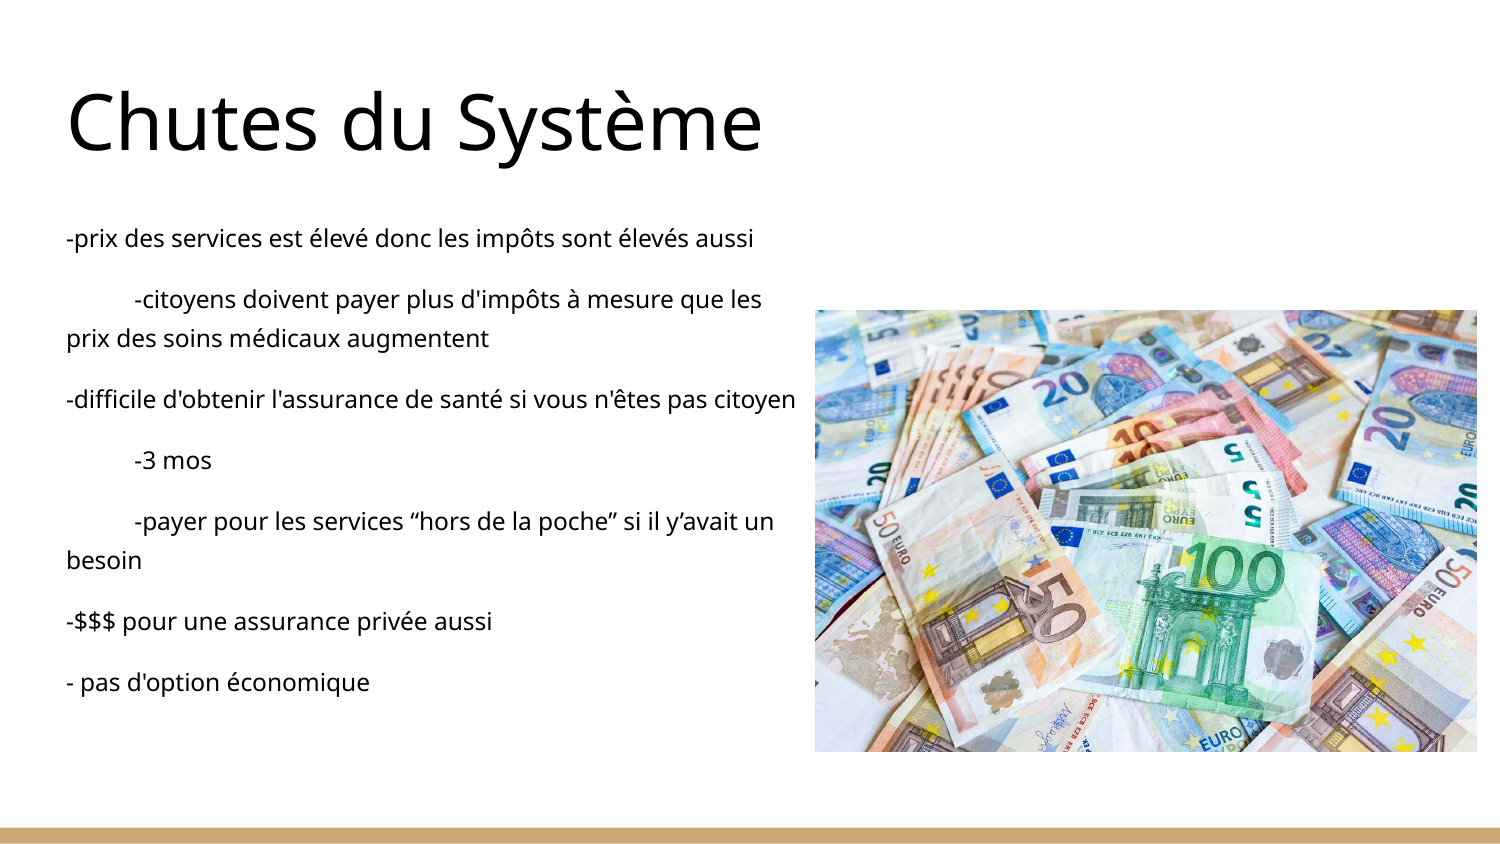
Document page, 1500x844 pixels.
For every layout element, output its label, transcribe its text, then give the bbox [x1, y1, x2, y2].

title Chutes du Système [51, 51, 1449, 189]
list -prix des services est élevé donc les impôts sont élevés aussi -citoyens doivent payer plus d'impôts à mesure que les prix des soins médicaux augmentent -difficile d'obtenir l'assurance de santé si vous n'êtes pas citoyen -3 mos -payer pour les services “hors de la poche” si il y’avait un besoin -$$$ pour une assurance privée aussi - pas d'option économique [51, 200, 816, 752]
picture [815, 310, 1477, 752]
